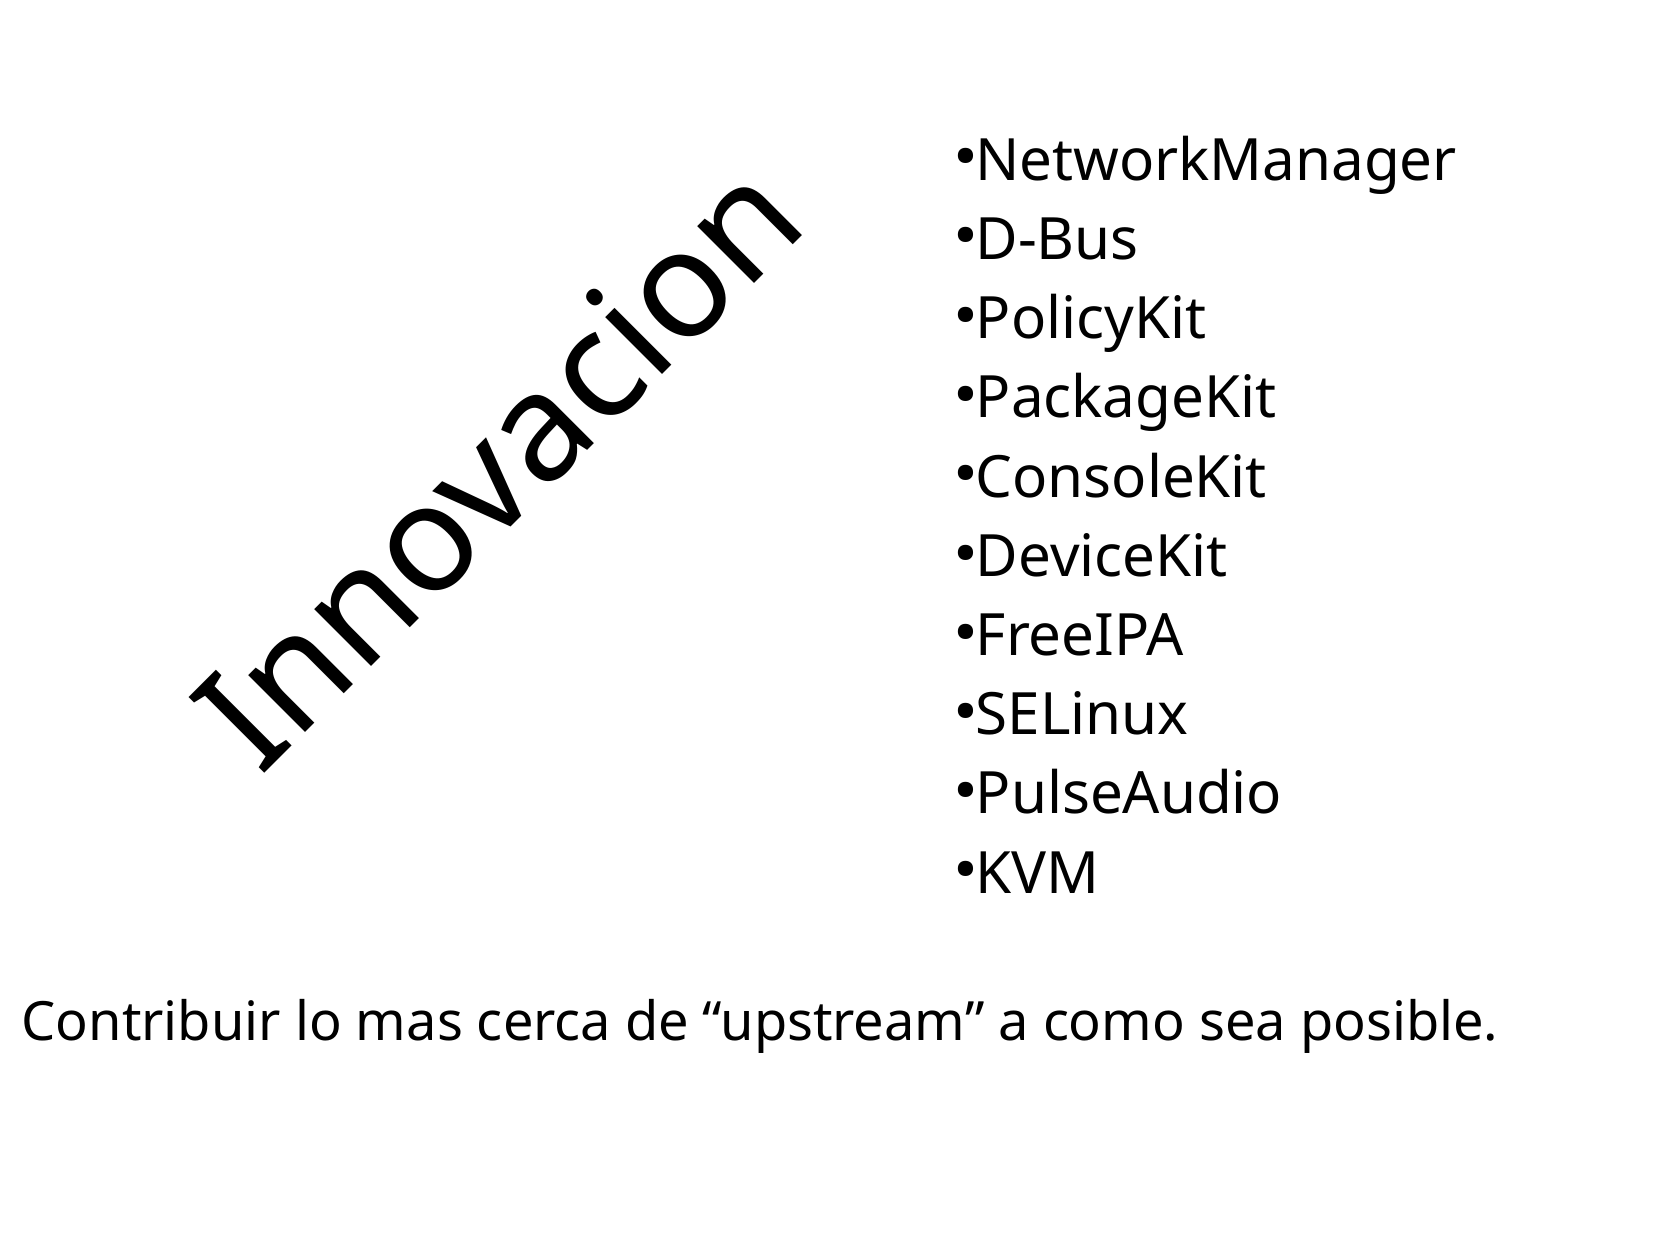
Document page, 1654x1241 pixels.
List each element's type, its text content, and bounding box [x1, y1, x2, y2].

text_box NetworkManager D-Bus PolicyKit PackageKit ConsoleKit DeviceKit FreeIPA SELinux PulseAudio KVM [940, 110, 1490, 803]
text_box Contribuir lo mas cerca de “upstream” a como sea posible. [6, 975, 1644, 1053]
title Innovacion [108, 74, 882, 847]
